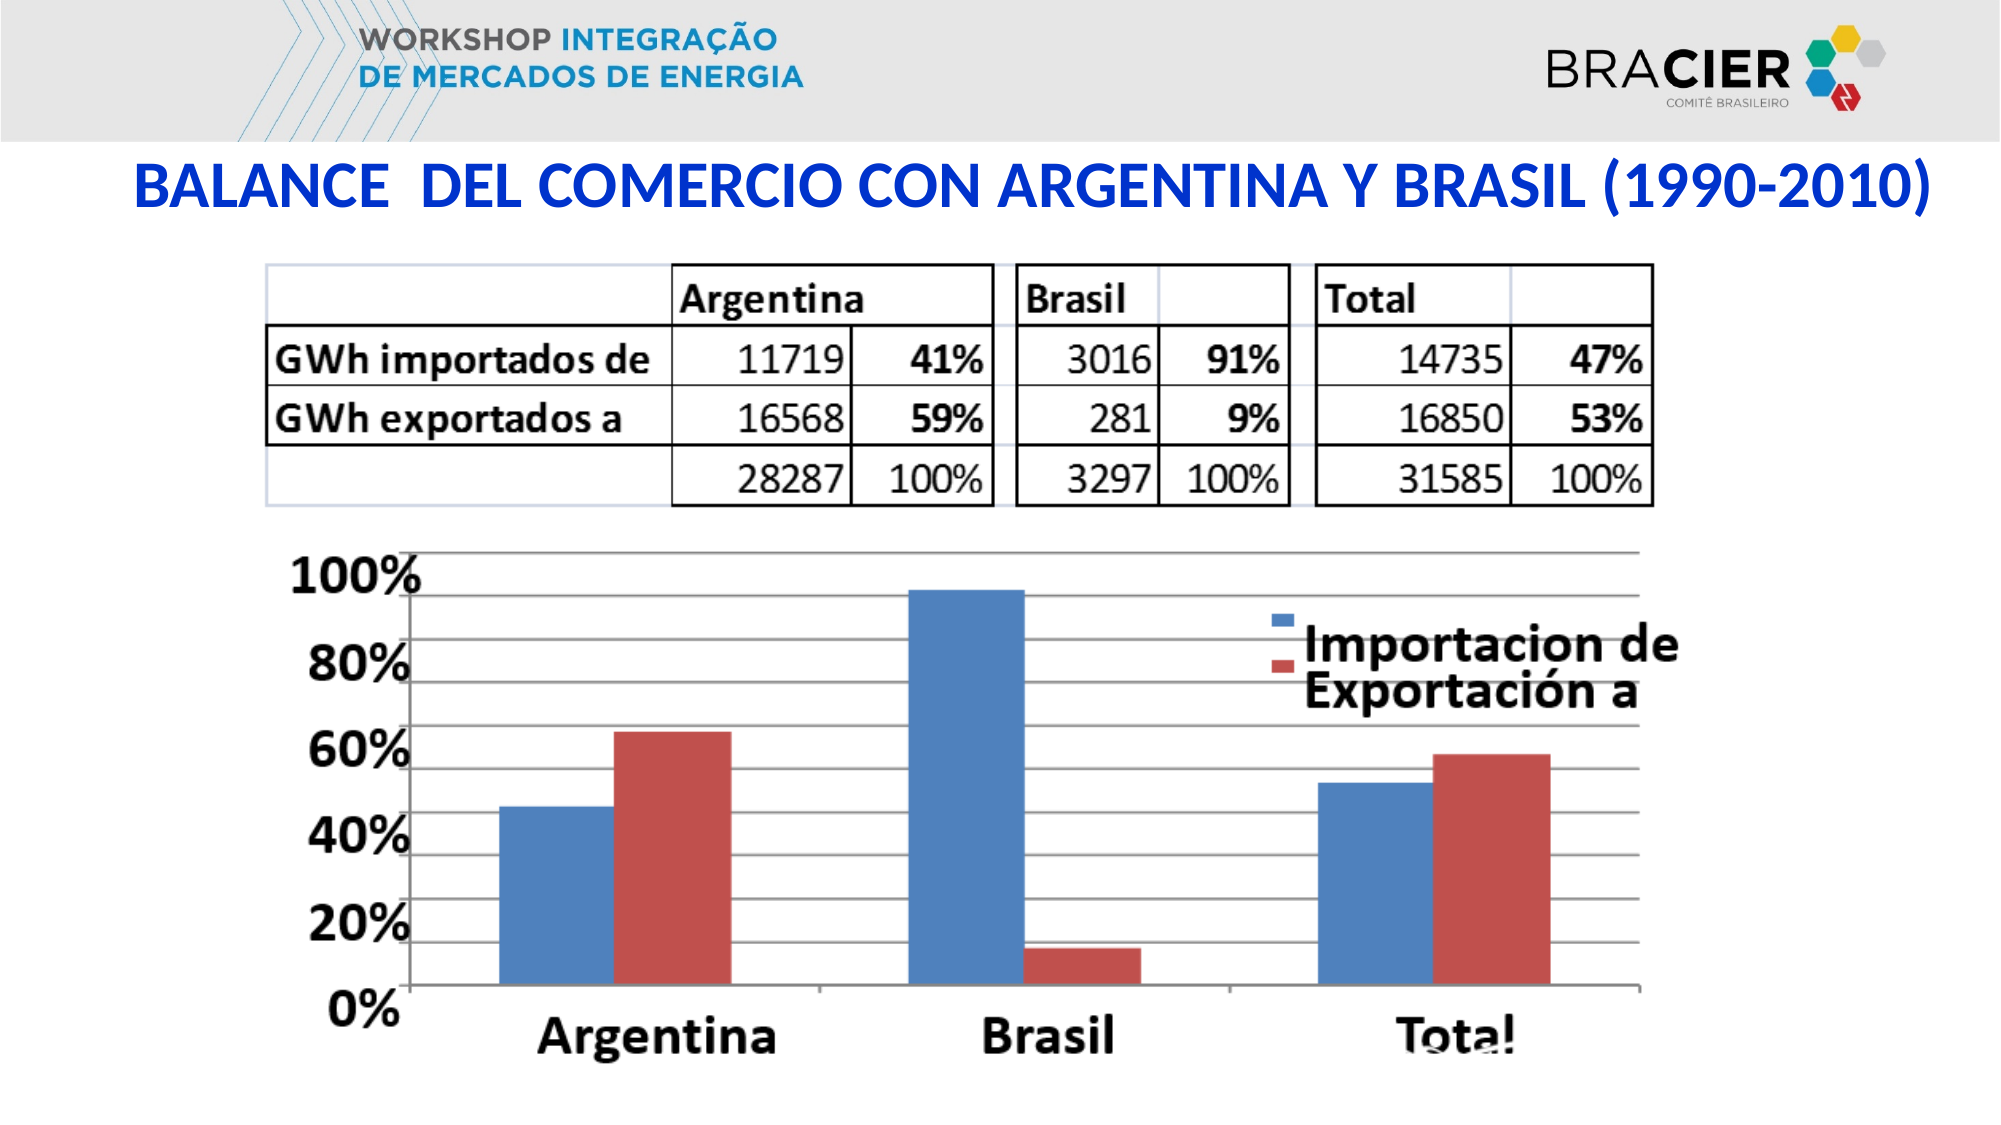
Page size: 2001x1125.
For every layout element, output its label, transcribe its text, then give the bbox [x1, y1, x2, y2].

text_box BALANCE DEL COMERCIO CON ARGENTINA Y BRASIL (1990-2010) [118, 149, 1966, 247]
picture [0, 0, 2000, 142]
picture [251, 254, 1707, 1089]
